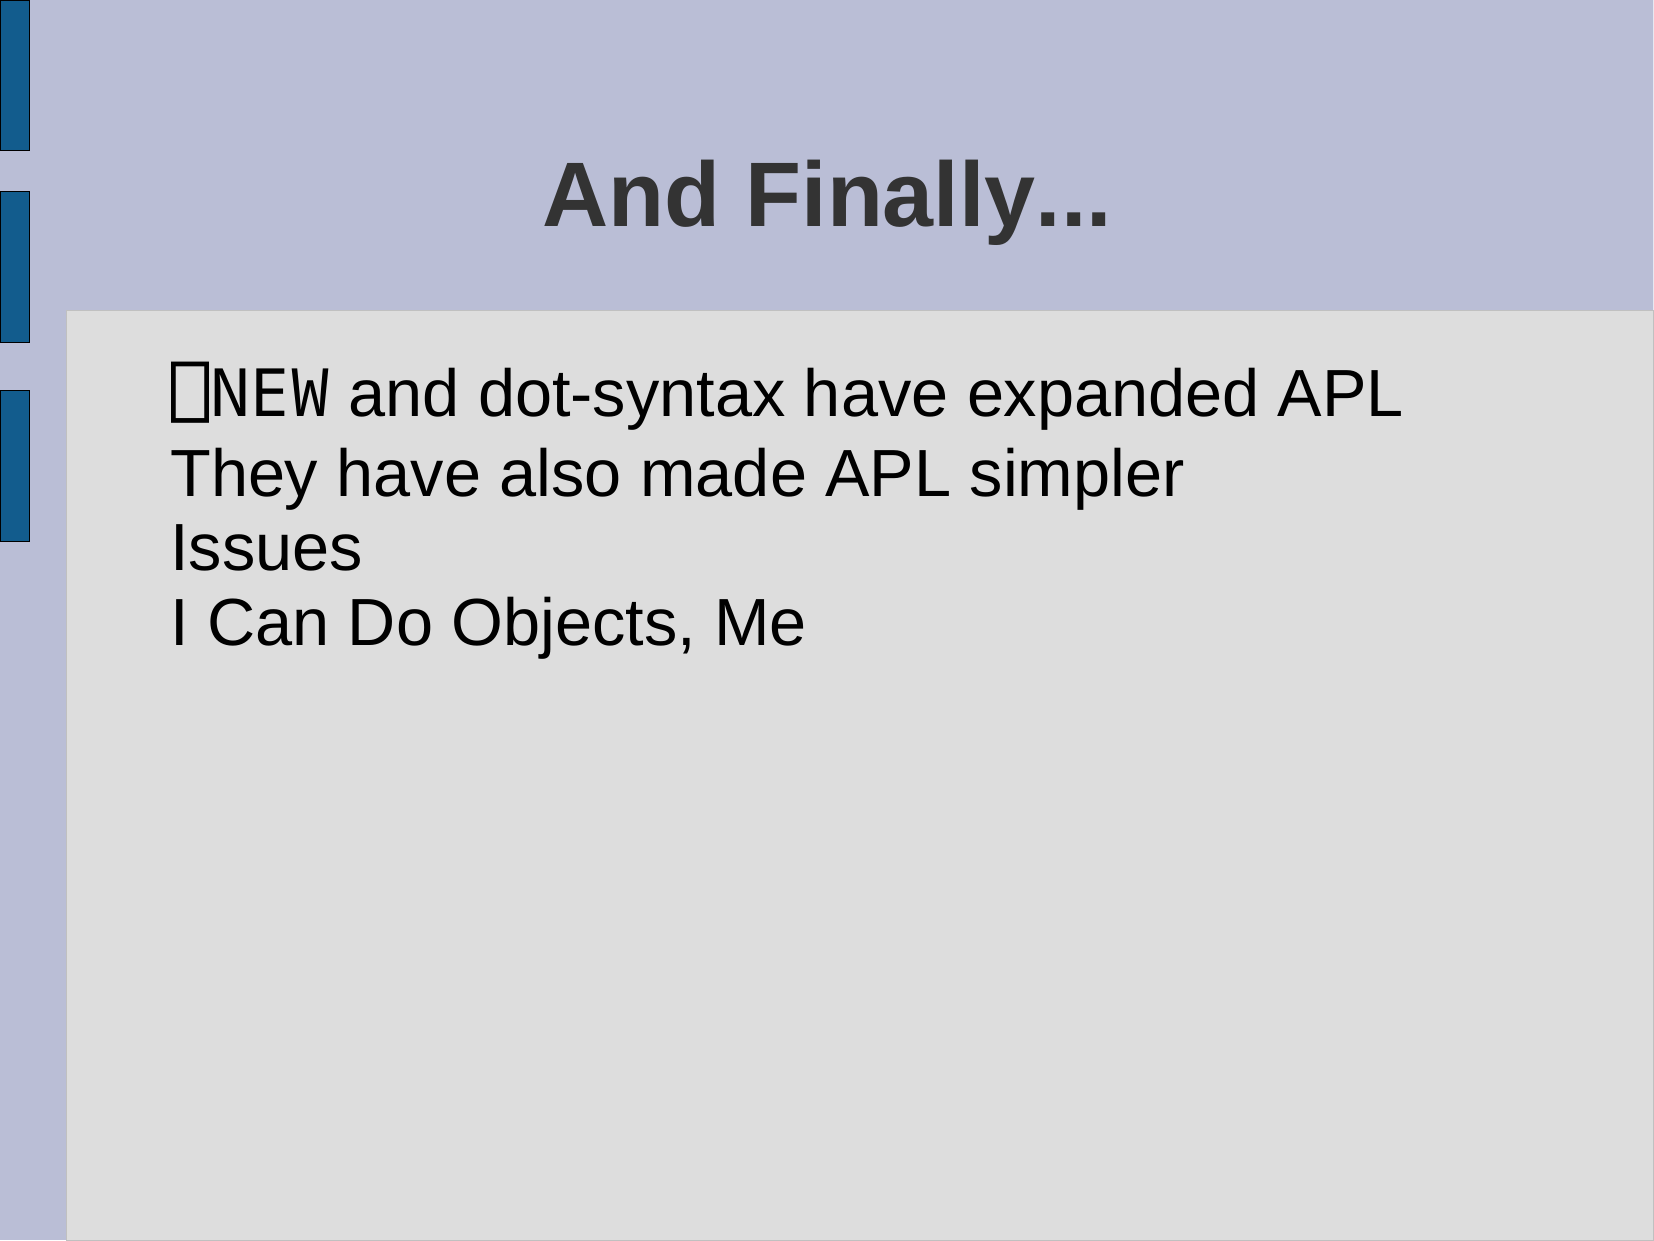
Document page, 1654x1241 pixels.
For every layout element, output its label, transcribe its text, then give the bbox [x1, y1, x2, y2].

title And Finally... [121, 91, 1534, 299]
list ⎕NEW and dot-syntax have expanded APL They have also made APL simpler Issues I Can Do Objects, Me [152, 344, 1534, 1127]
